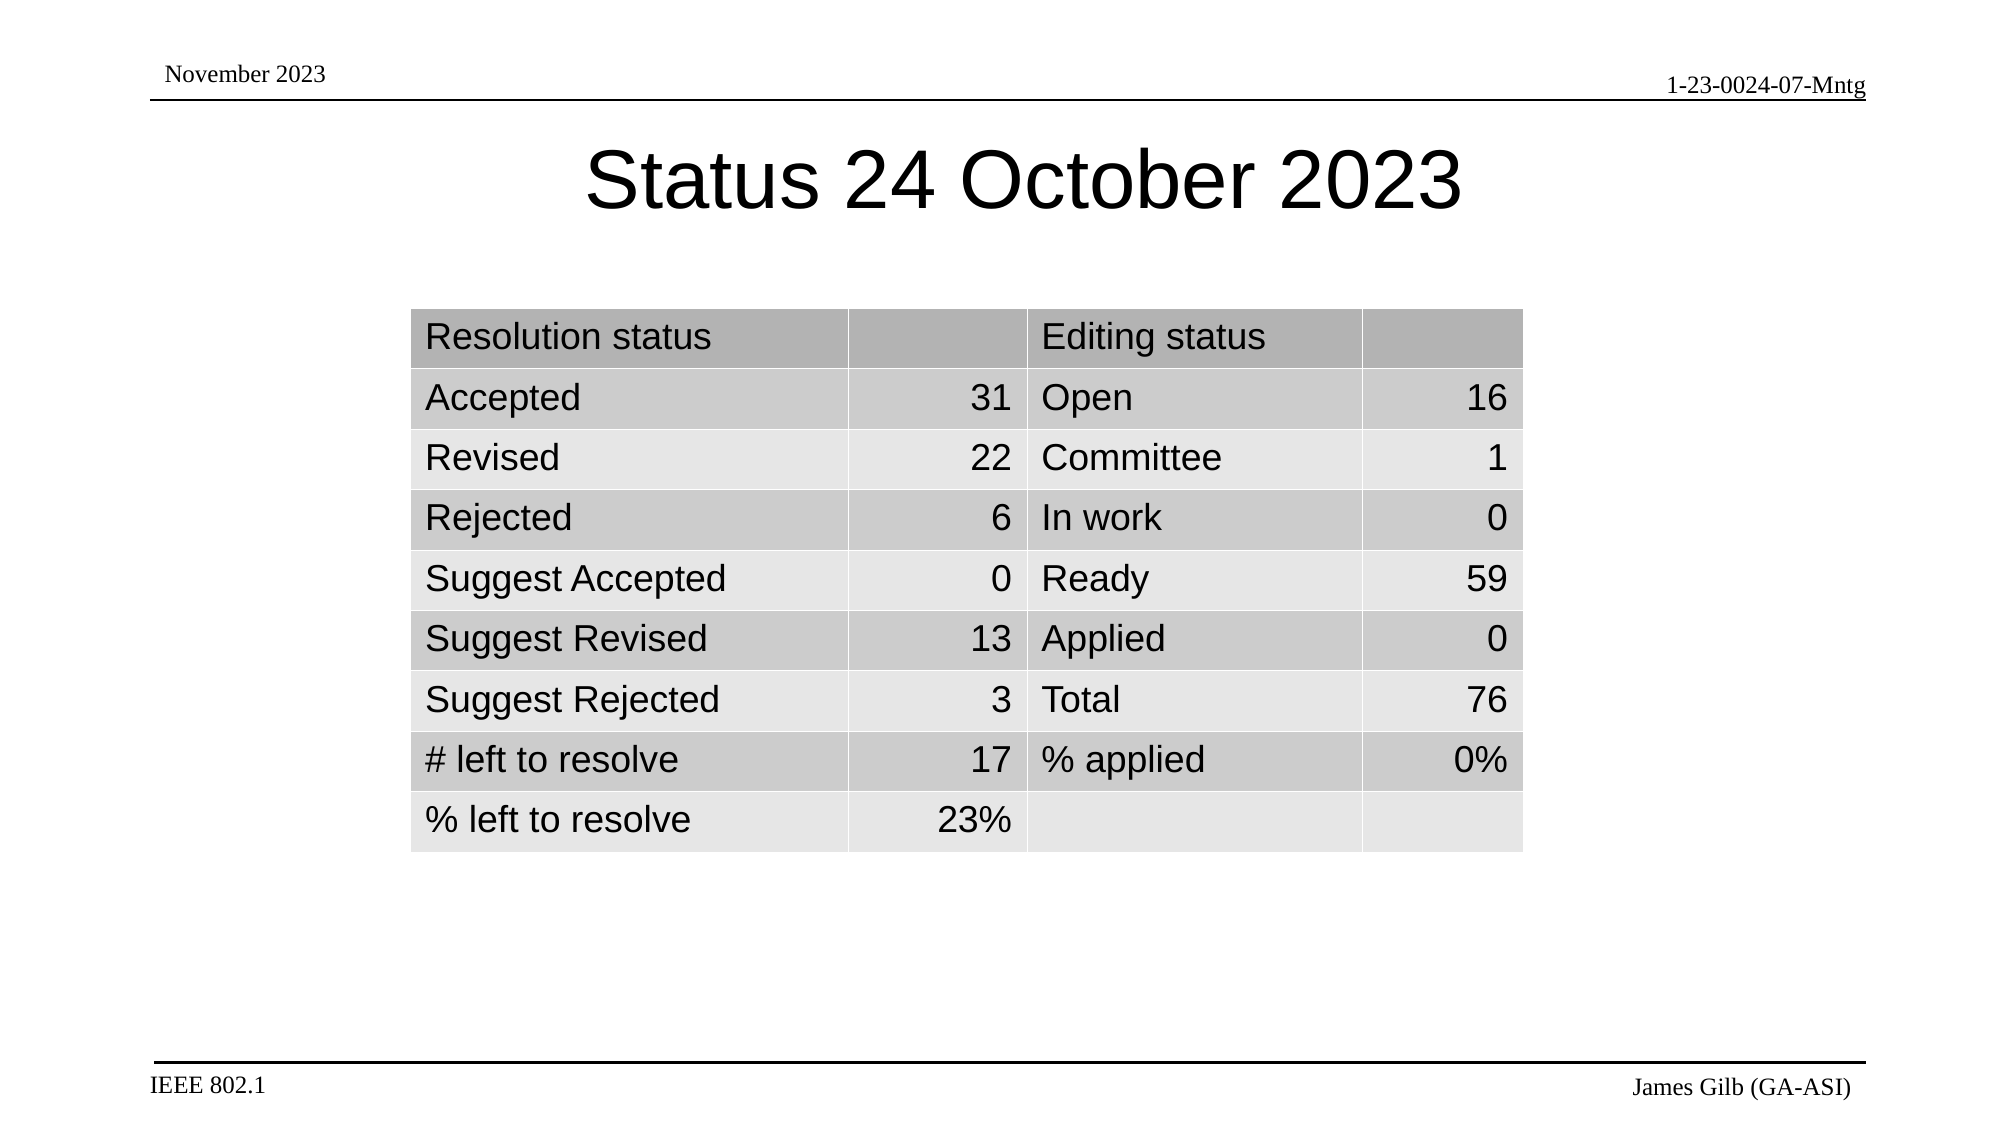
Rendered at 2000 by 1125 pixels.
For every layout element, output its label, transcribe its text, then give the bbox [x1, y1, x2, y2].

table_cell 0 [1363, 490, 1523, 550]
table_header Resolution status [411, 309, 848, 368]
table_cell Accepted [411, 369, 848, 429]
table_cell 23% [849, 792, 1027, 852]
table_cell [1028, 792, 1362, 852]
table_cell 17 [849, 732, 1027, 791]
table_header [849, 309, 1027, 368]
table_cell 1 [1363, 430, 1523, 489]
table_cell 0 [849, 551, 1027, 610]
table_cell Committee [1028, 430, 1362, 489]
table_cell 3 [849, 671, 1027, 731]
table_cell Applied [1028, 611, 1362, 670]
table_header Editing status [1028, 309, 1362, 368]
table_cell 16 [1363, 369, 1523, 429]
table_cell 31 [849, 369, 1027, 429]
table_cell 22 [849, 430, 1027, 489]
table_cell Open [1028, 369, 1362, 429]
table_cell 0 [1363, 611, 1523, 670]
table_cell 13 [849, 611, 1027, 670]
table_cell Suggest Accepted [411, 551, 848, 610]
table_cell # left to resolve [411, 732, 848, 791]
table_cell % left to resolve [411, 792, 848, 852]
table_cell Ready [1028, 551, 1362, 610]
table_cell % applied [1028, 732, 1362, 791]
table_cell Total [1028, 671, 1362, 731]
table_cell In work [1028, 490, 1362, 550]
table_cell Rejected [411, 490, 848, 550]
table_cell 0% [1363, 732, 1523, 791]
table_cell 76 [1363, 671, 1523, 731]
table_cell 6 [849, 490, 1027, 550]
table_cell Suggest Revised [411, 611, 848, 670]
table_header [1363, 309, 1523, 368]
title Status 24 October 2023 [149, 112, 1900, 238]
table_cell [1363, 792, 1523, 852]
table_cell Suggest Rejected [411, 671, 848, 731]
table_cell 59 [1363, 551, 1523, 610]
table_cell Revised [411, 430, 848, 489]
